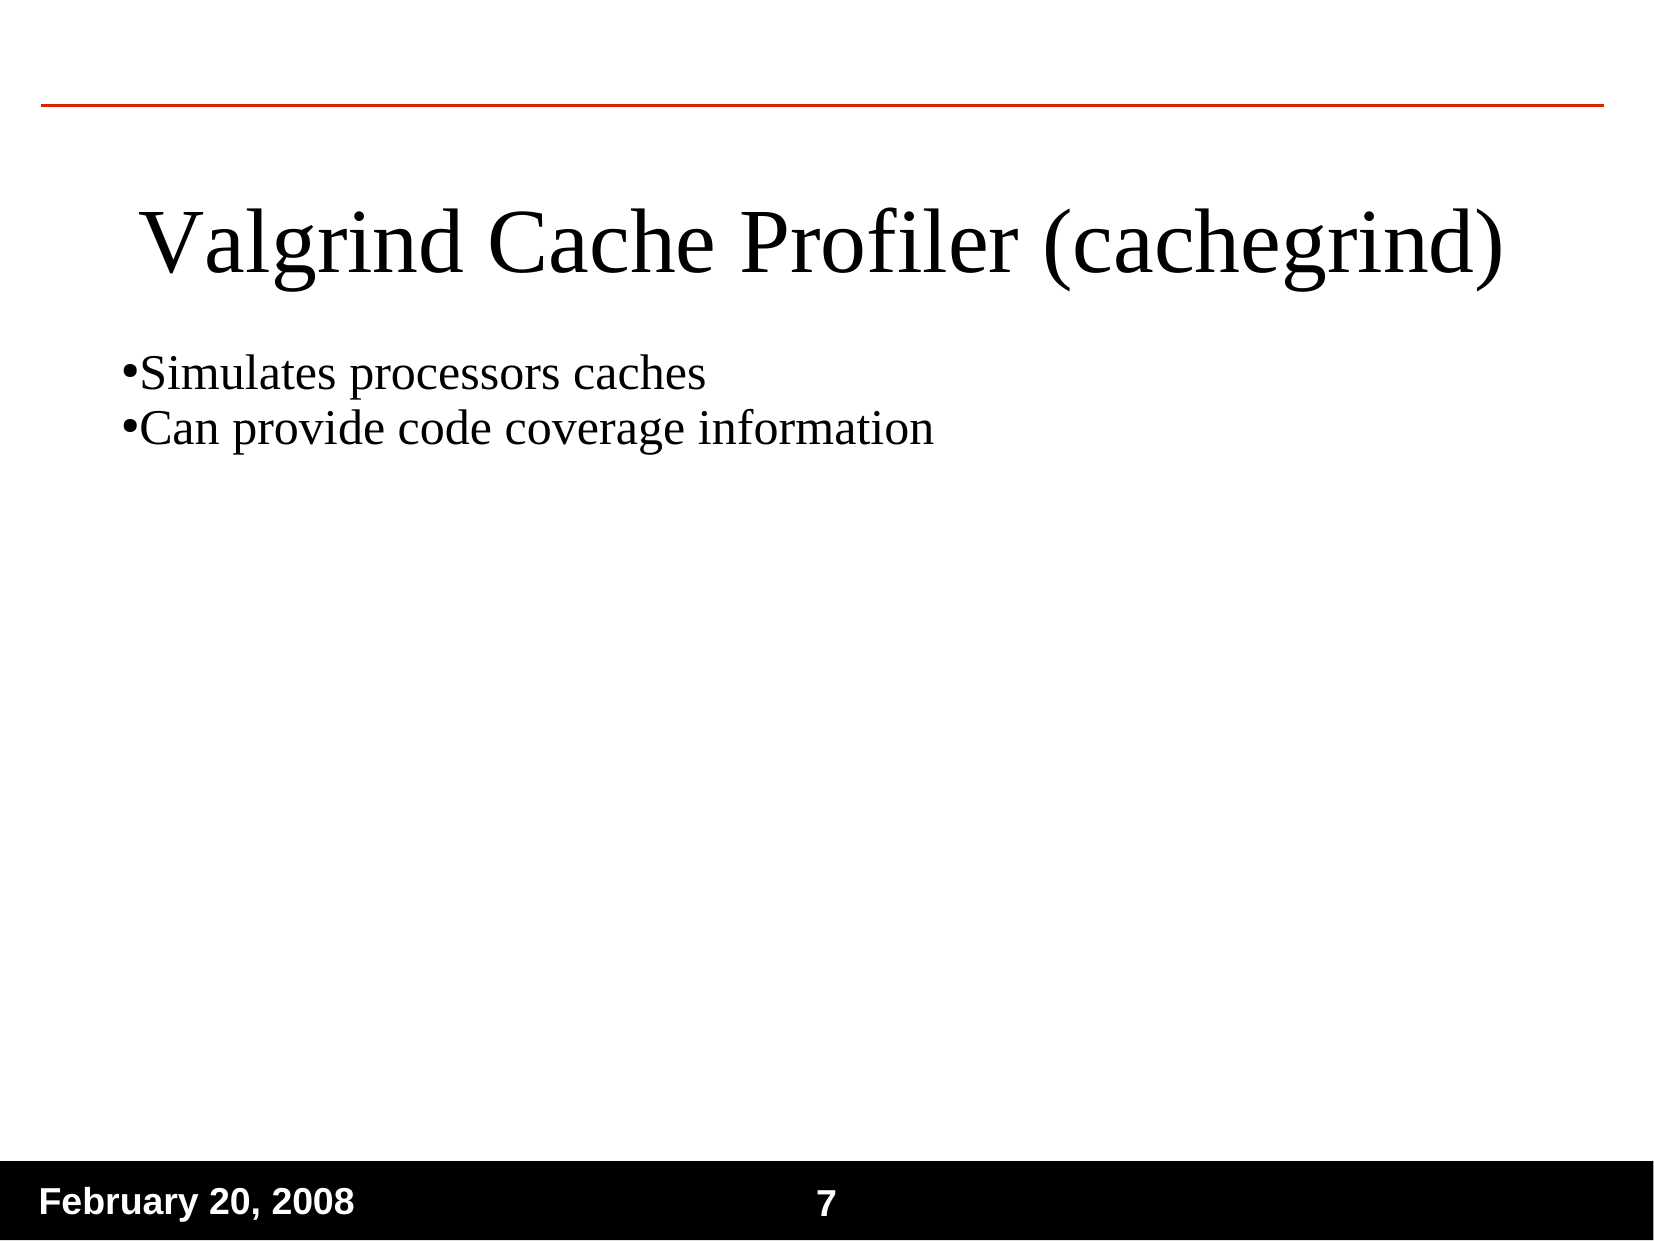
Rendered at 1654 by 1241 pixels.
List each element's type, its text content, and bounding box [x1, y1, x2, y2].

list Simulates processors caches Can provide code coverage information [121, 344, 1534, 1127]
title Valgrind Cache Profiler (cachegrind) [117, 137, 1530, 346]
